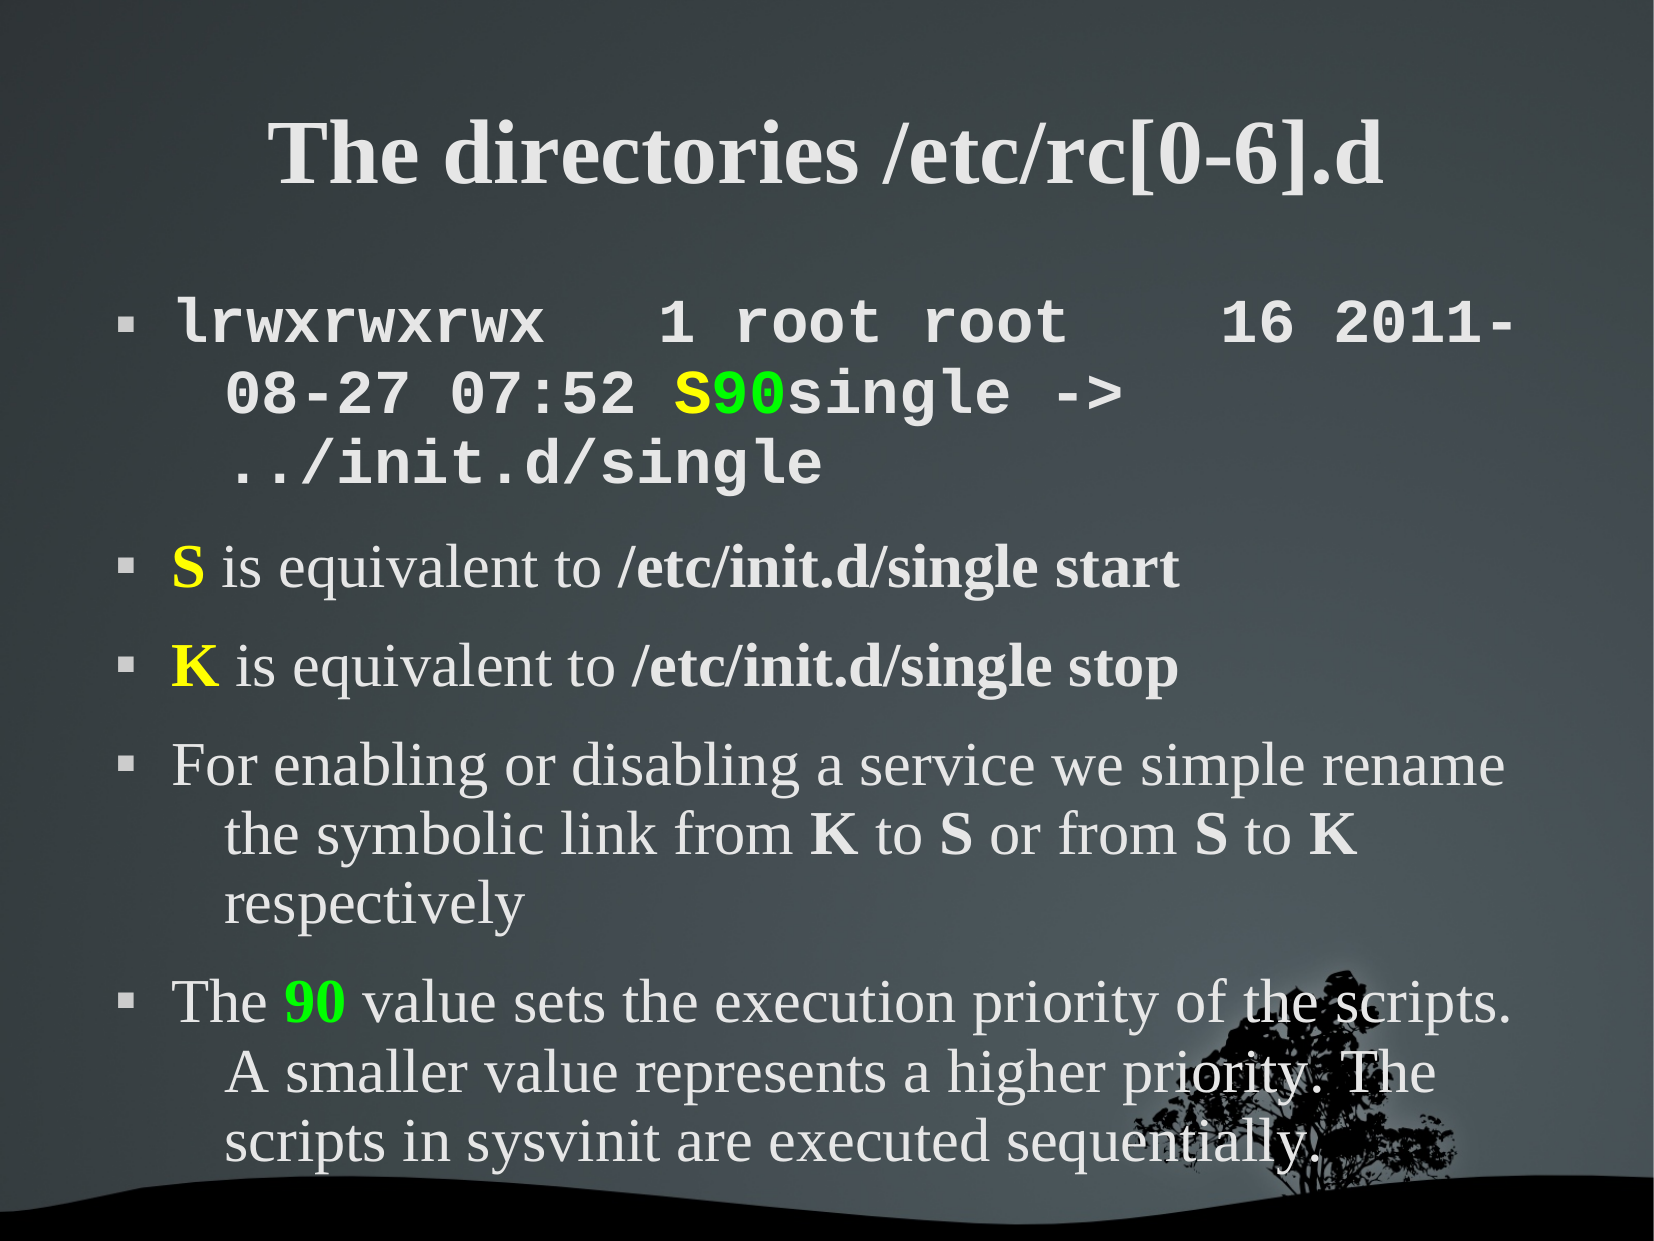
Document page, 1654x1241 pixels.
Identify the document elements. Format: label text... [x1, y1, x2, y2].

list lrwxrwxrwx 1 root root 16 2011-08-27 07:52 S90single -> ../init.d/single S is equivalent to /etc/init.d/single start K is equivalent to /etc/init.d/single stop For enabling or disabling a service we simple rename the symbolic link from K to S or from S to K respectively The 90 value sets the execution priority of the scripts. A smaller value represents a higher priority. The scripts in sysvinit are executed sequentially. [82, 290, 1571, 1206]
picture [0, 0, 1654, 1241]
title The directories /etc/rc[0-6].d [82, 49, 1571, 257]
